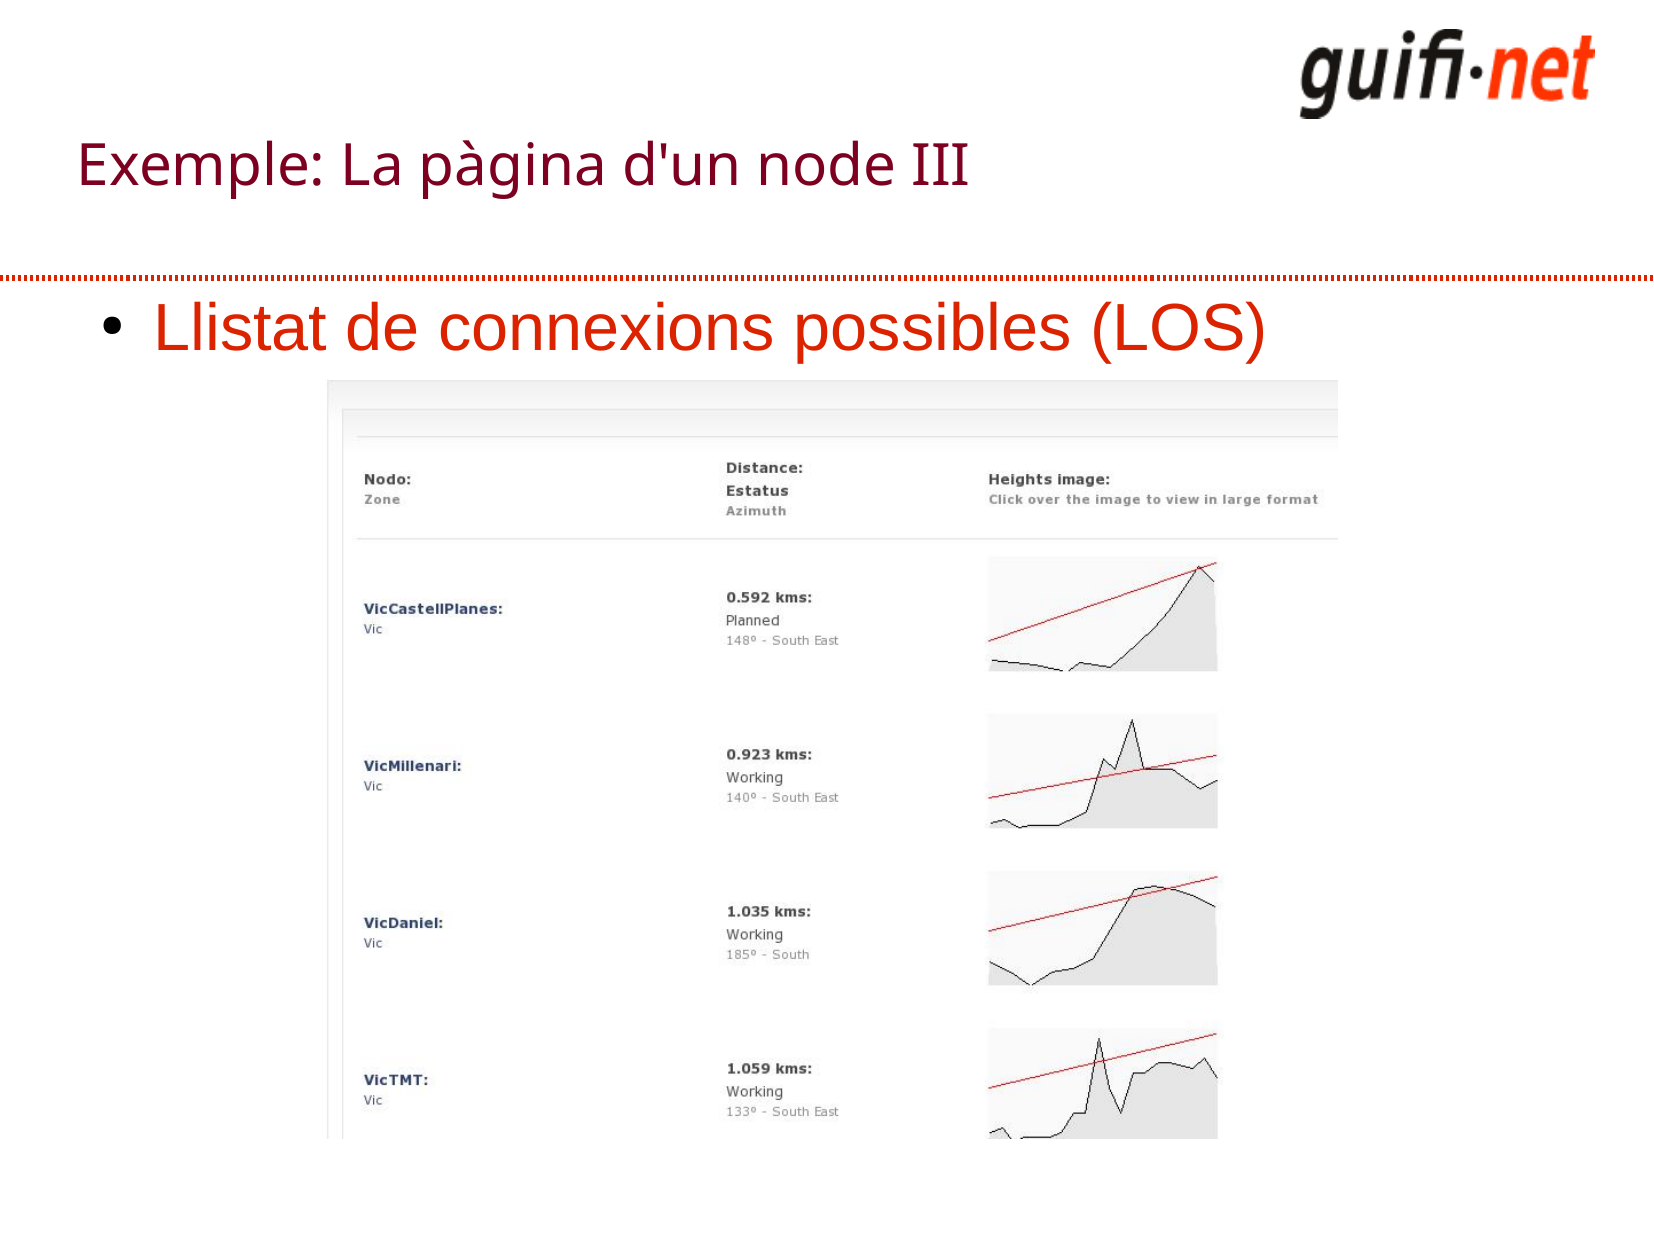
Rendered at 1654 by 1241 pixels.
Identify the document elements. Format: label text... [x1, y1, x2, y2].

list Llistat de connexions possibles (LOS) [82, 290, 1571, 1109]
picture [1299, 29, 1595, 119]
picture [325, 379, 1338, 1139]
title Exemple: La pàgina d'un node III [76, 59, 1093, 267]
